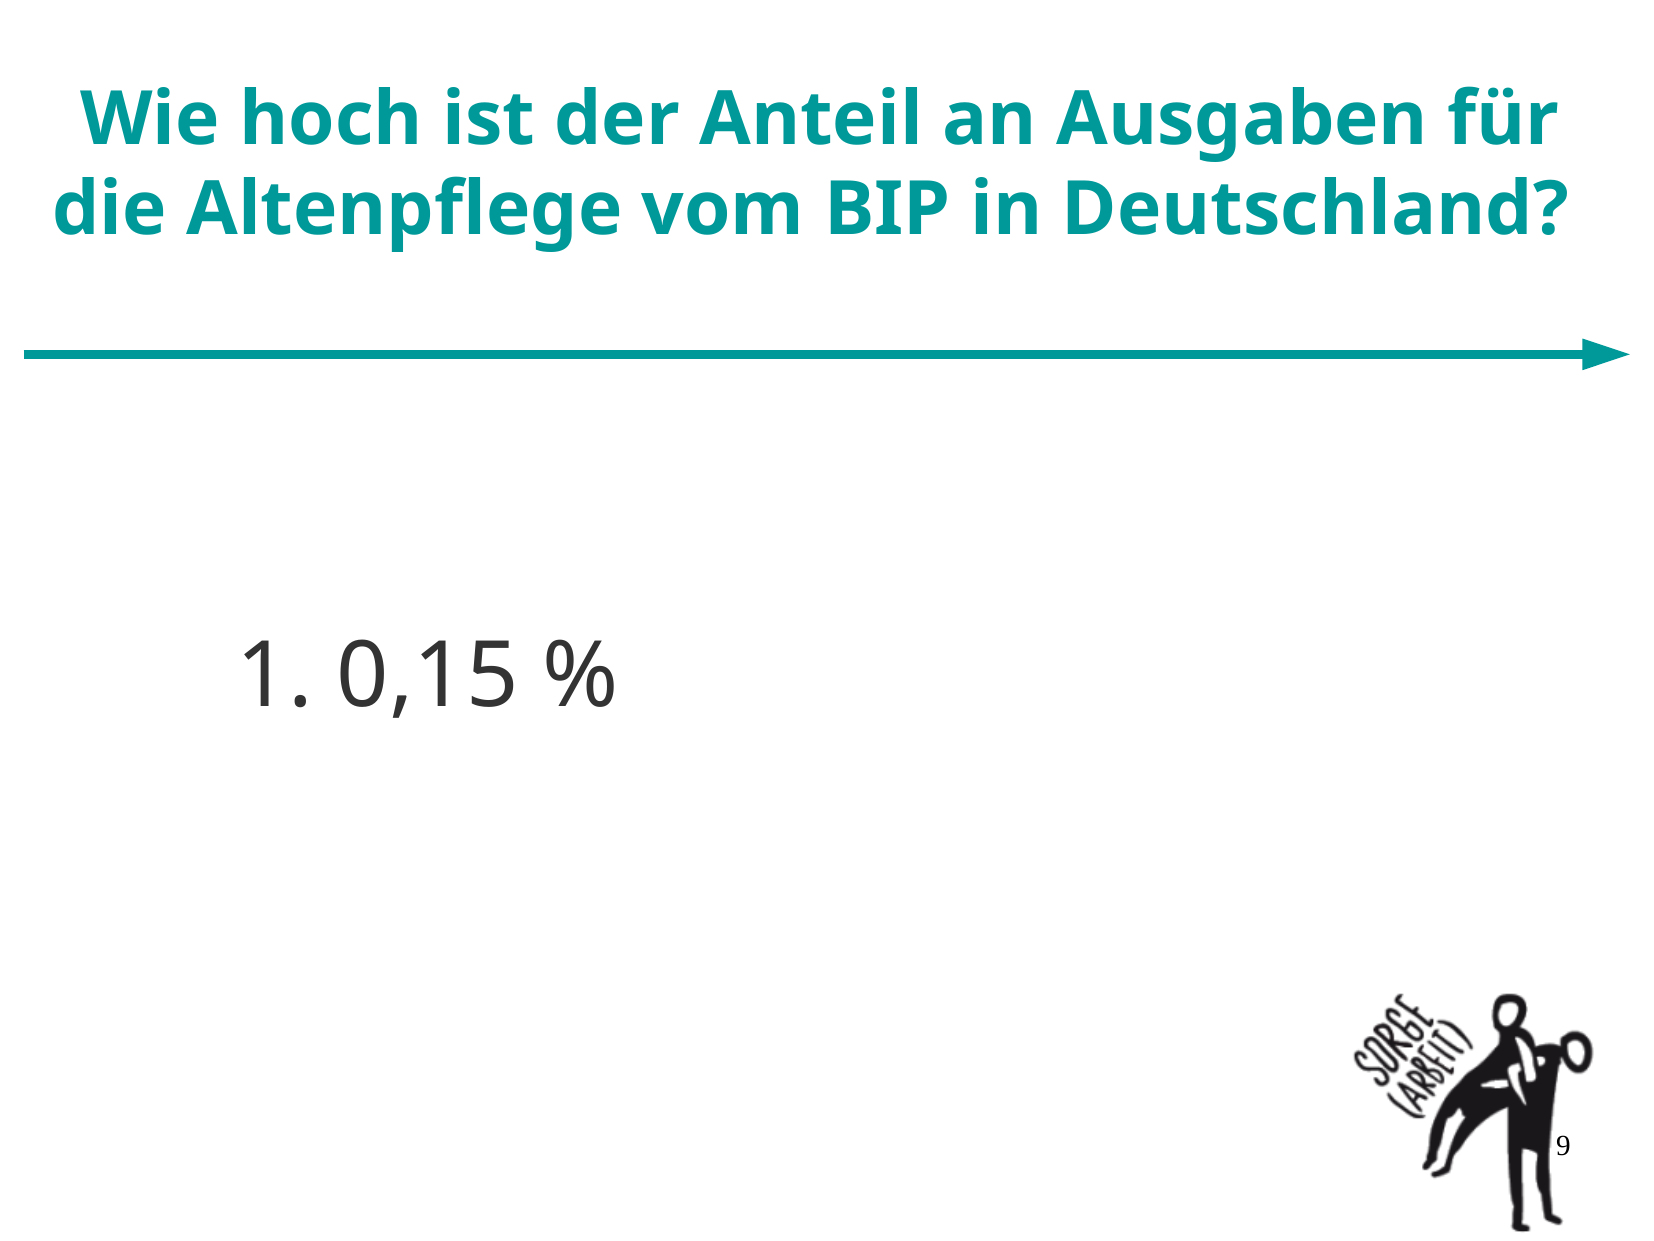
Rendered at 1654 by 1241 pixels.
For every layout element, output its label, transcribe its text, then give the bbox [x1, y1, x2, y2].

list 1. 0,15 % [236, 614, 1636, 1241]
title Wie hoch ist der Anteil an Ausgaben für die Altenpflege vom BIP in Deutschland? [35, 7, 1607, 308]
picture [1281, 925, 1654, 1241]
